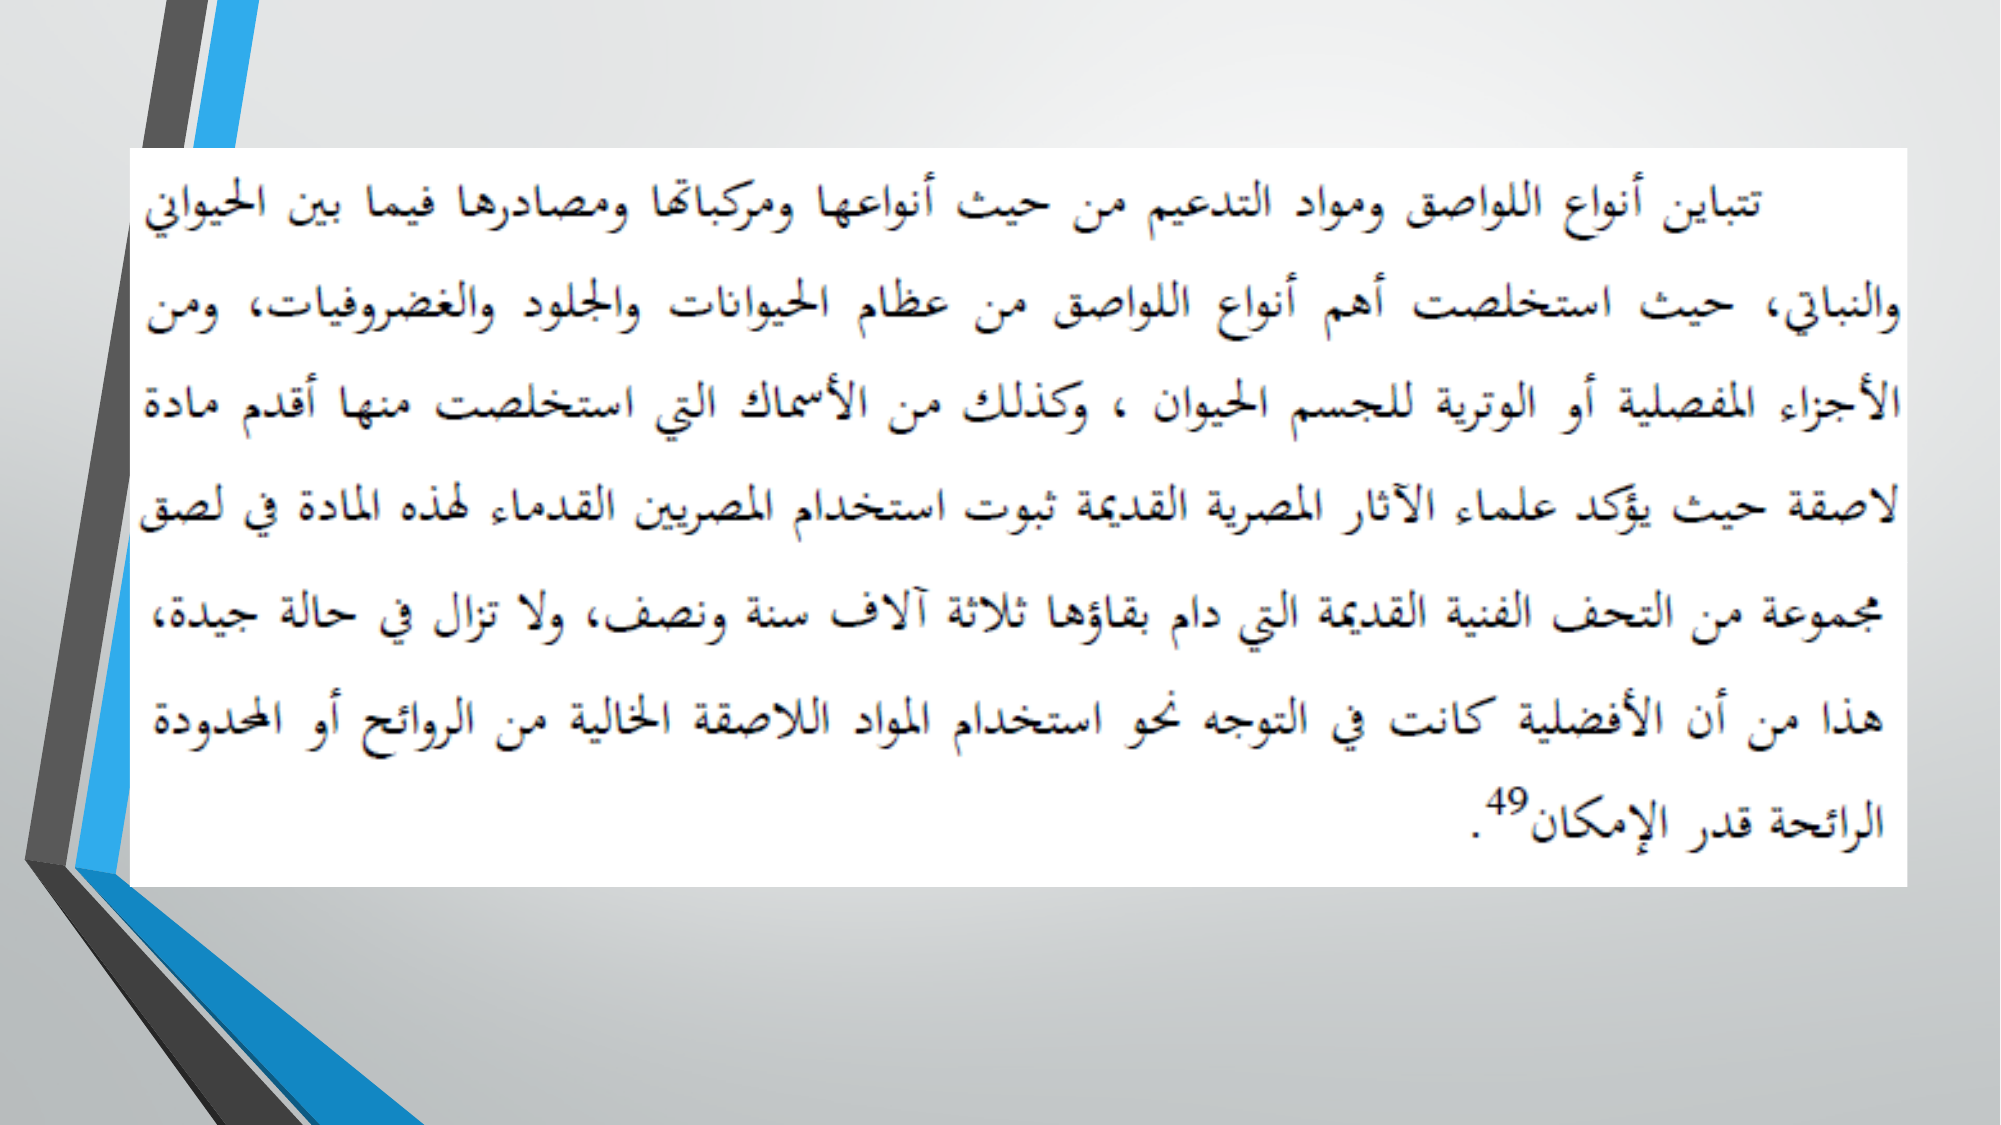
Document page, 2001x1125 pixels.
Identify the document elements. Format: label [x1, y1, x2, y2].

picture [129, 148, 1908, 887]
